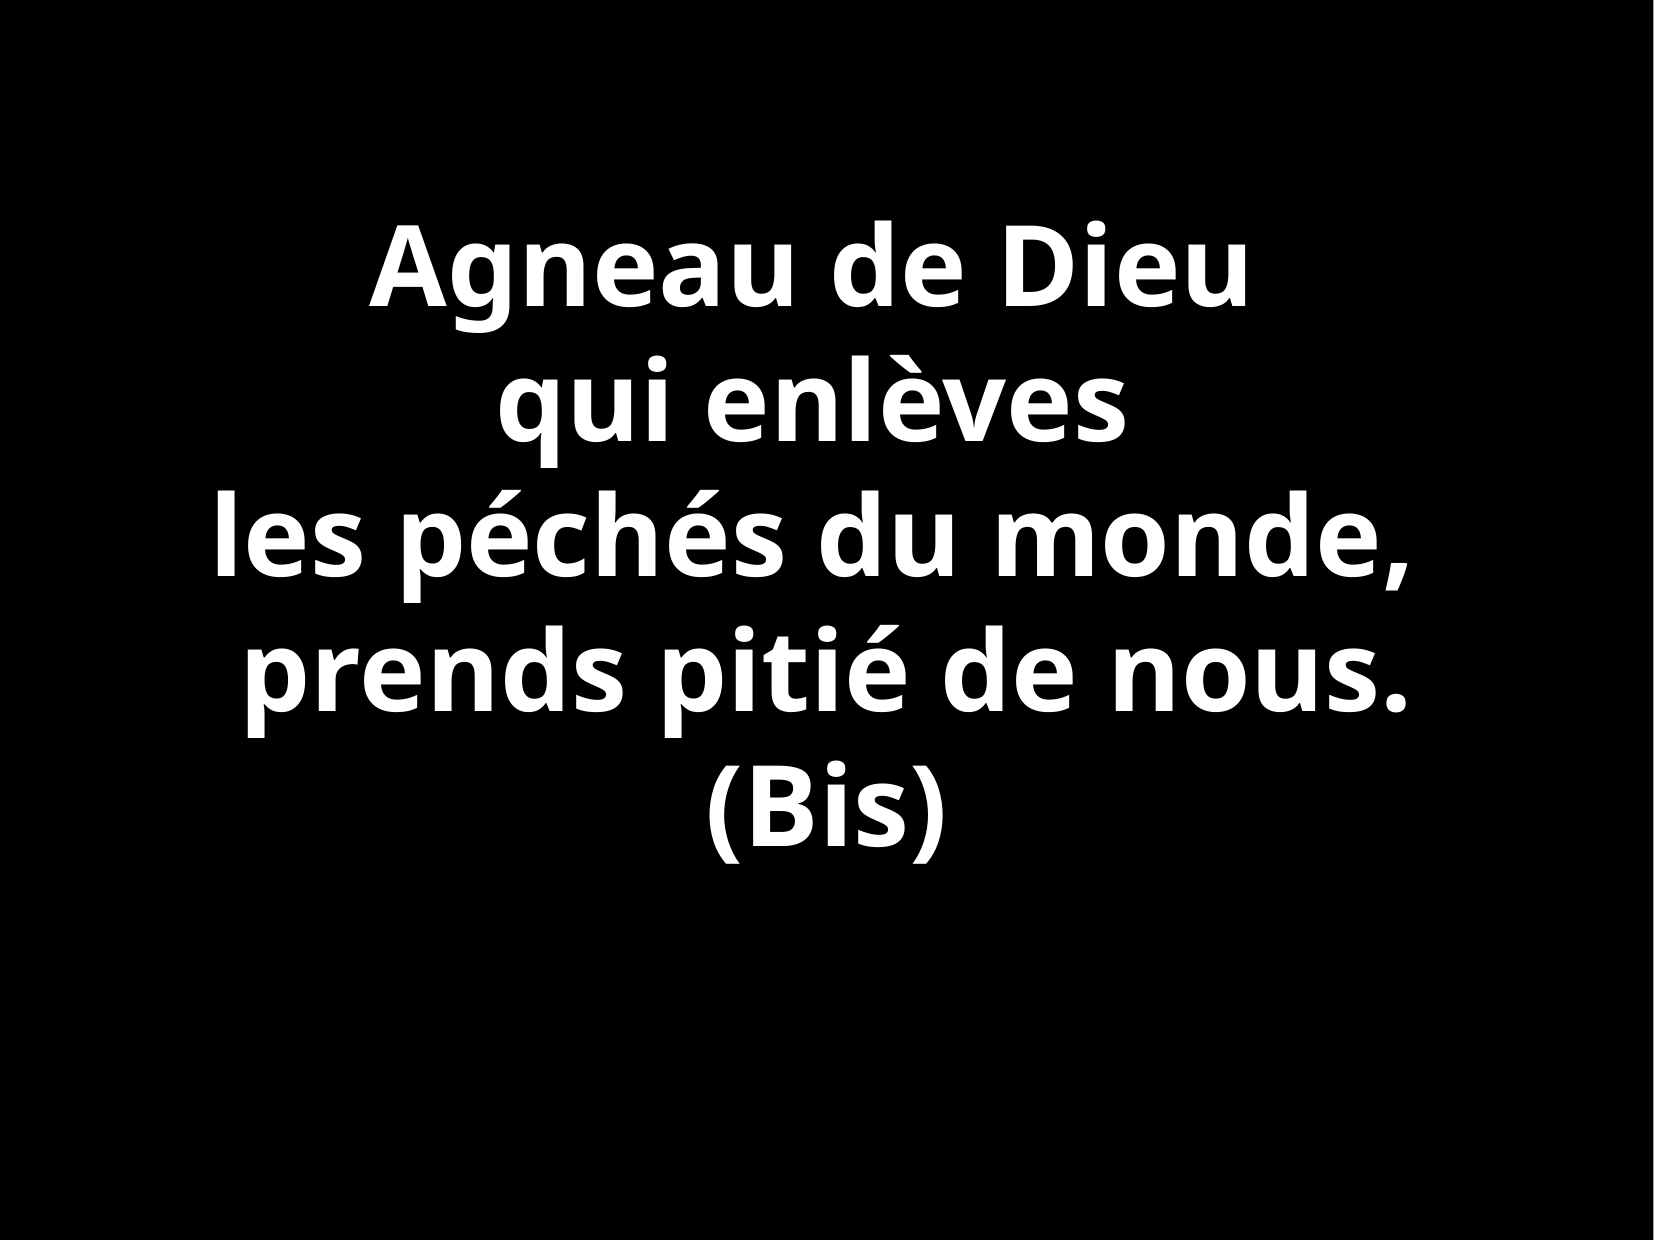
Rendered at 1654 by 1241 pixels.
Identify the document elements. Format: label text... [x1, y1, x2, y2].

text_box Agneau de Dieu qui enlèves les péchés du monde, prends pitié de nous. (Bis) [29, 88, 1625, 975]
